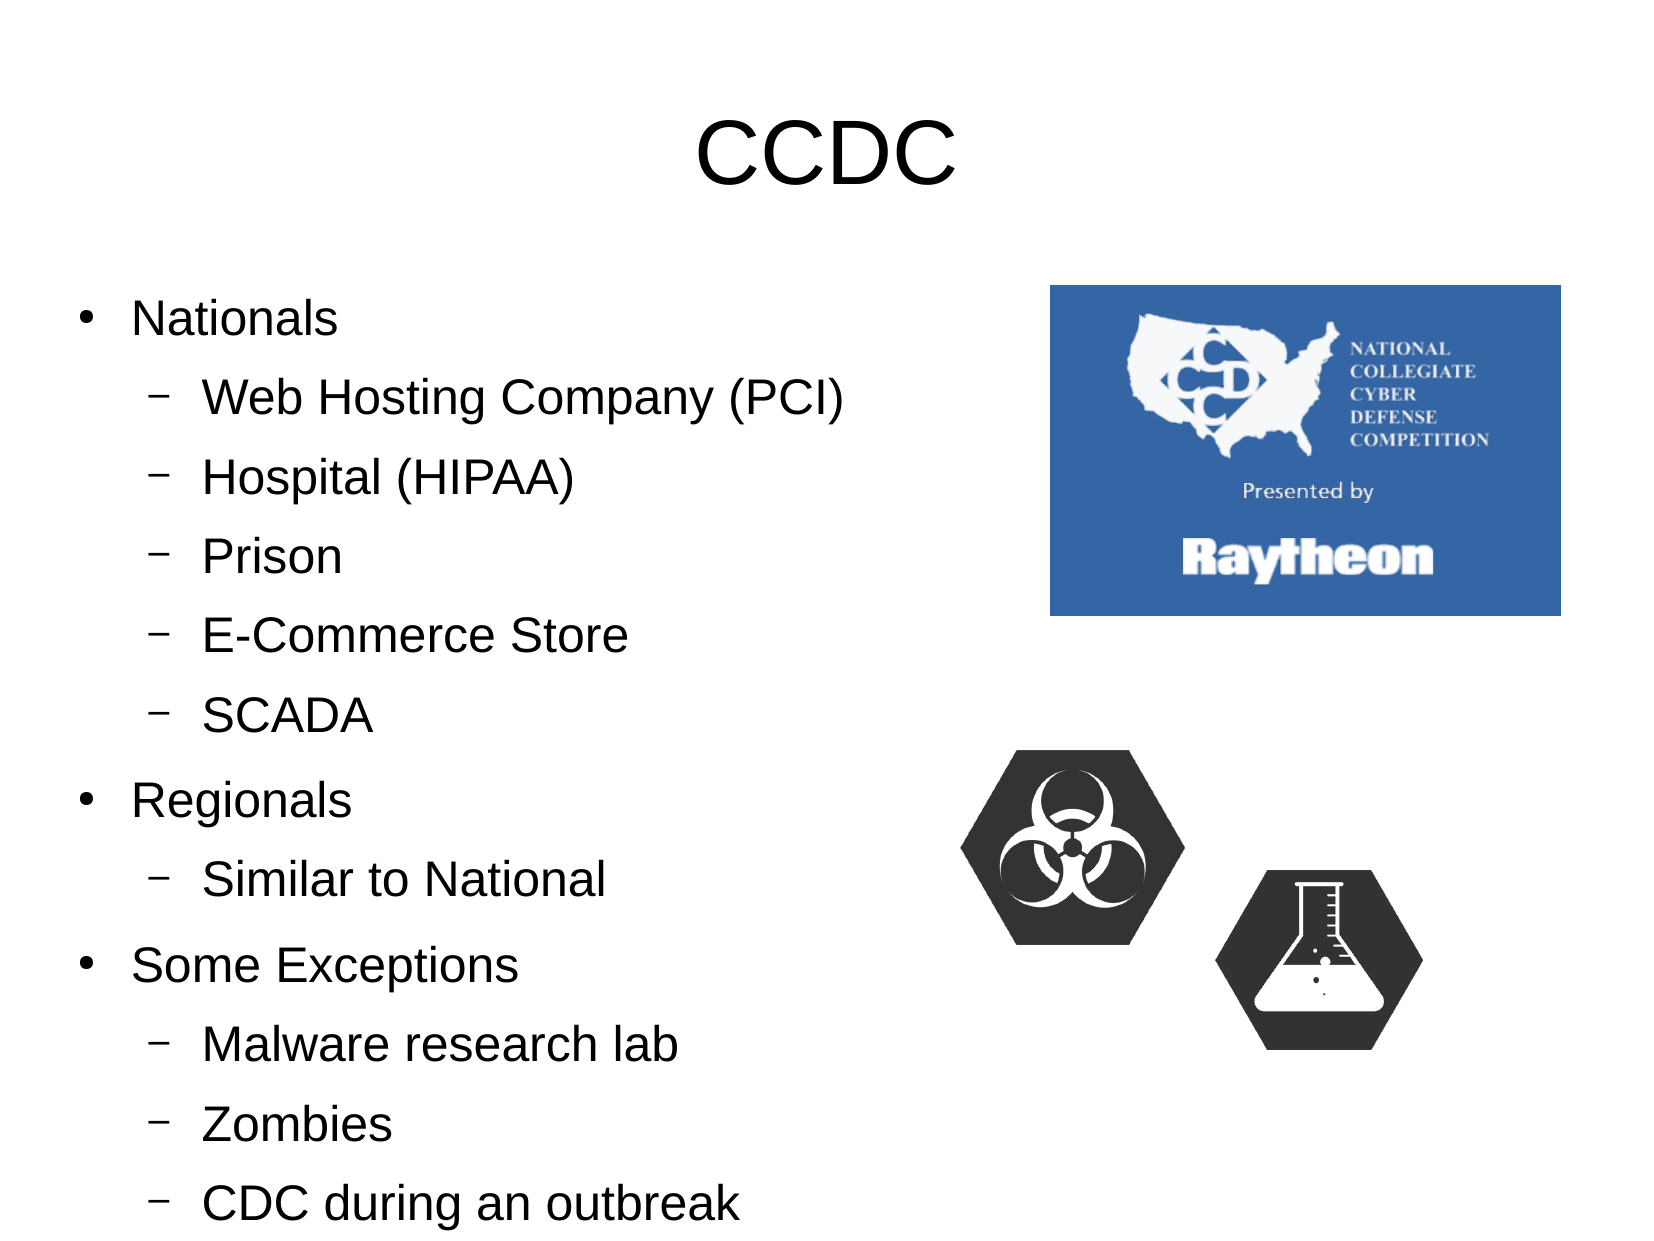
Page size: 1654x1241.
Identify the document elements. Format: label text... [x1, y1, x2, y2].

text_box [1050, 285, 1561, 616]
picture [1070, 304, 1539, 593]
list Nationals Web Hosting Company (PCI) Hospital (HIPAA) Prison E-Commerce Store SCADA Regionals Similar to National Some Exceptions Malware research lab Zombies CDC during an outbreak [60, 290, 1549, 1010]
title CCDC [82, 49, 1571, 257]
picture [1215, 870, 1423, 1051]
picture [960, 750, 1185, 946]
